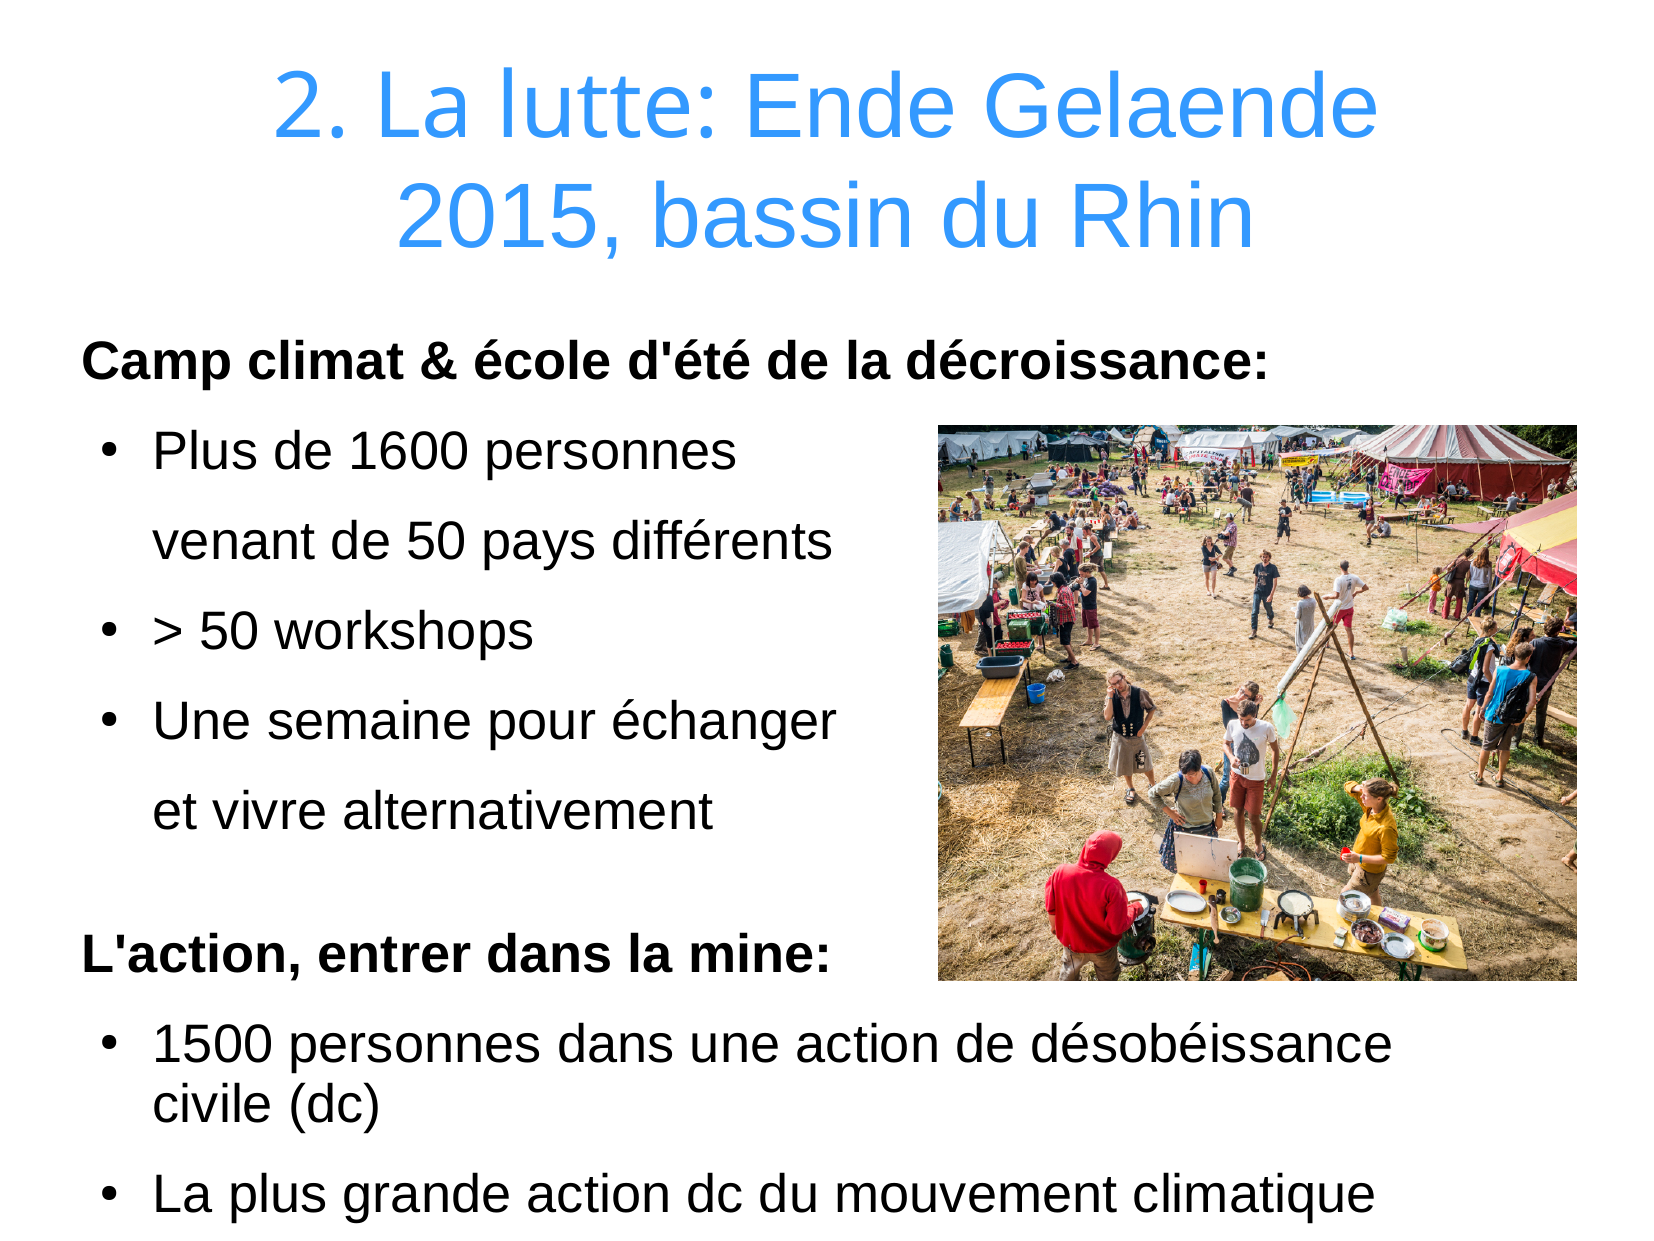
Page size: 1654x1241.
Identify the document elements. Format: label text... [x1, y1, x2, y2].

list Camp climat & école d'été de la décroissance: Plus de 1600 personnes venant de 50 pays différents > 50 workshops Une semaine pour échanger et vivre alternativement L'action, entrer dans la mine: 1500 personnes dans une action de désobéissance civile (dc) La plus grande action dc du mouvement climatique [81, 330, 1406, 1225]
title 2. La lutte: Ende Gelaende 2015, bassin du Rhin [82, 43, 1571, 263]
picture [1406, 425, 1577, 981]
